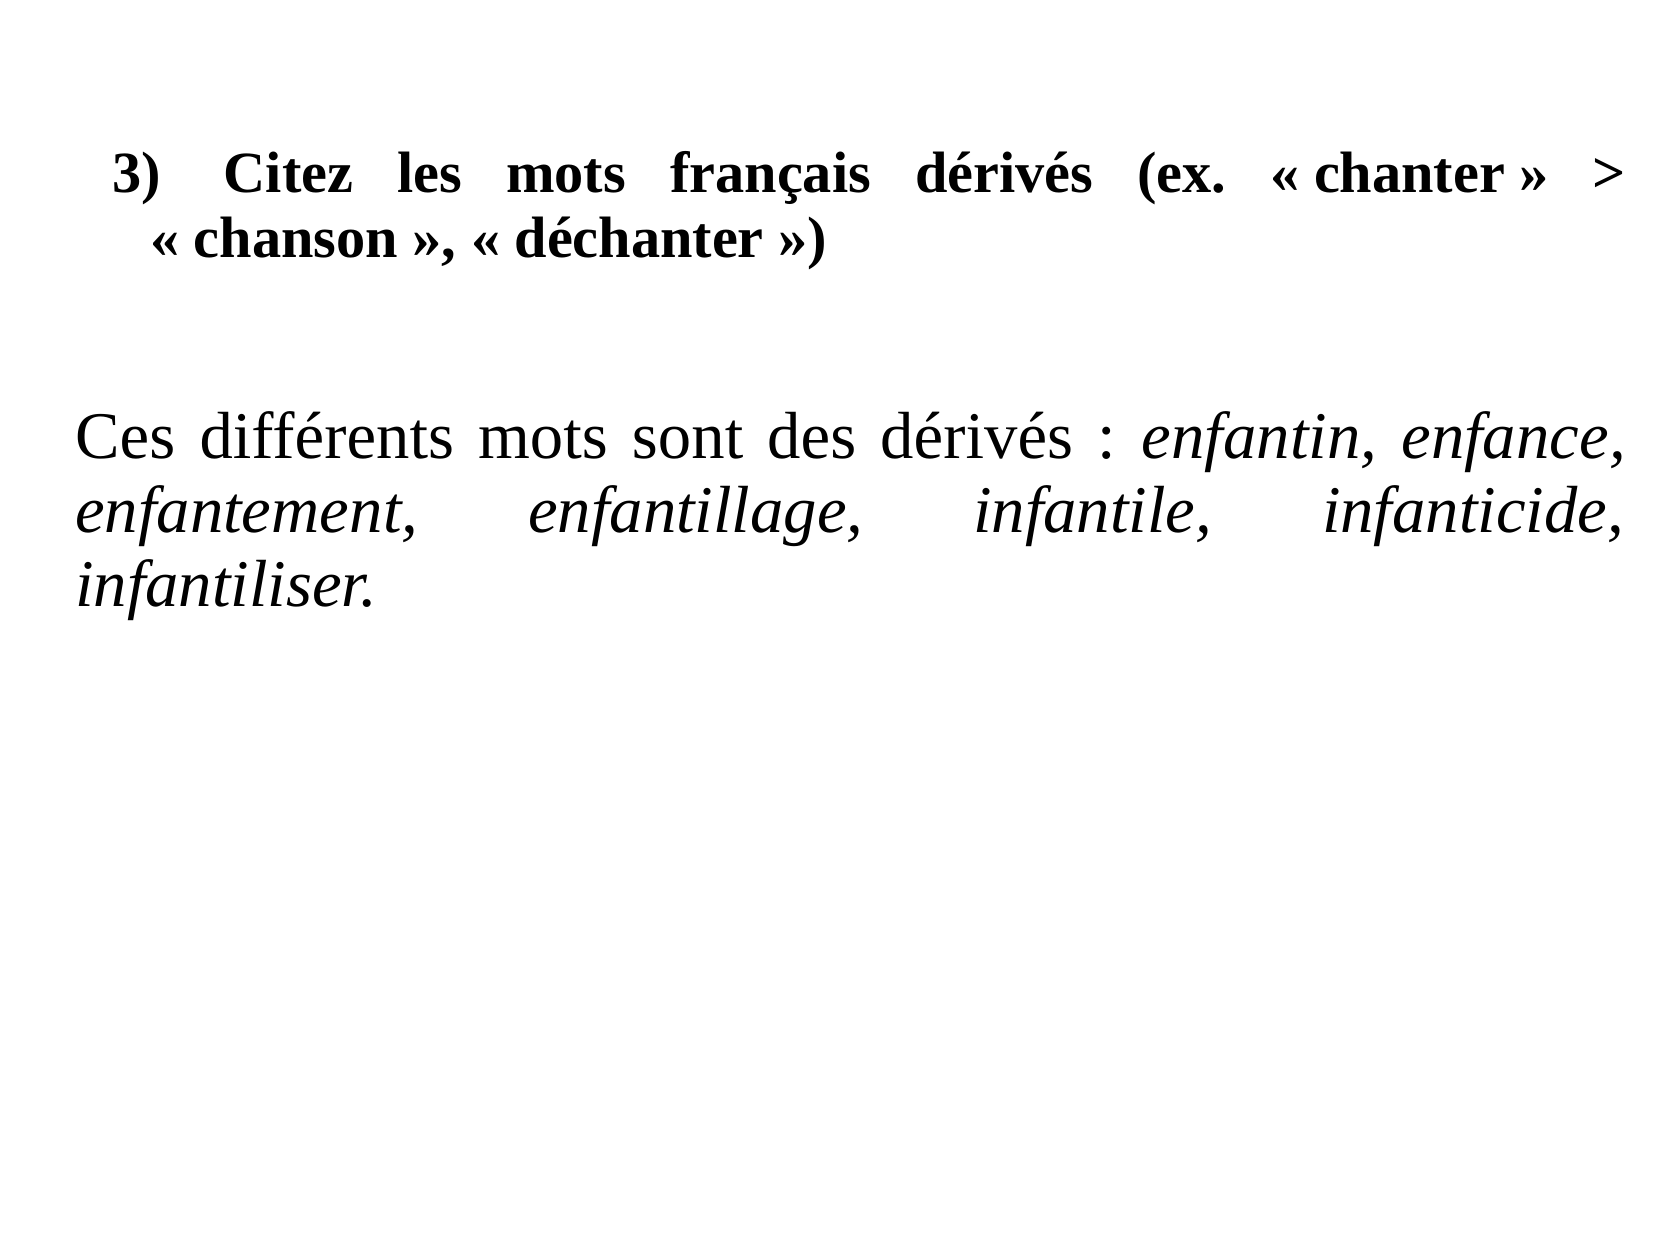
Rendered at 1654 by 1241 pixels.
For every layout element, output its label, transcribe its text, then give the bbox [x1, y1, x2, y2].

text_box 3) Citez les mots français dérivés (ex. « chanter » > « chanson », « déchanter ») Ces différents mots sont des dérivés : enfantin, enfance, enfantement, enfantillage, infantile, infanticide, infantiliser. [60, 133, 1642, 1098]
